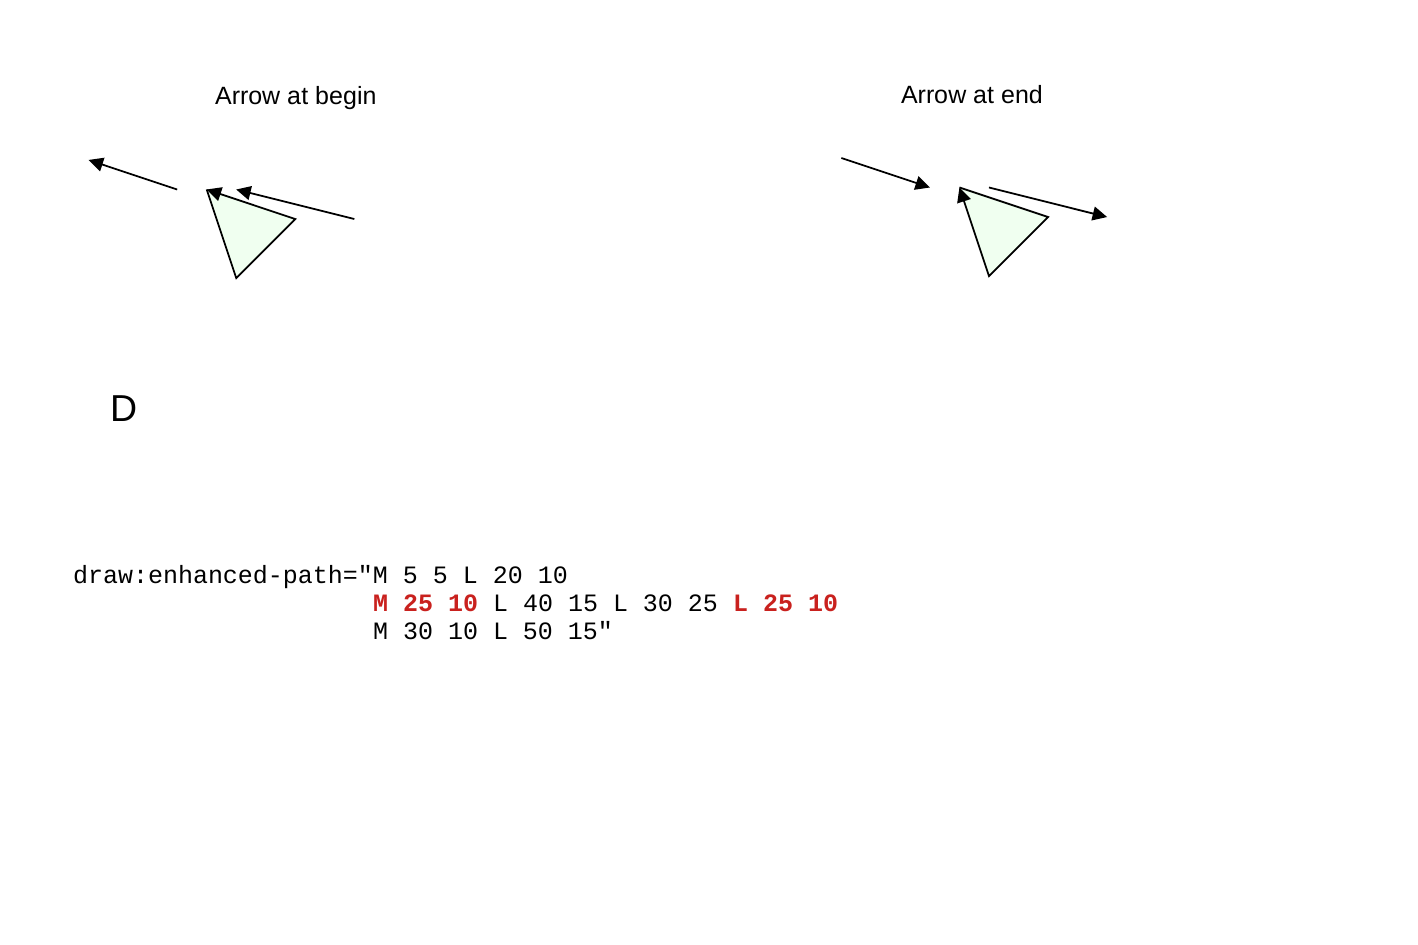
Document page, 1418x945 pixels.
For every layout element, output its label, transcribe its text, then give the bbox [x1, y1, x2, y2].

text_box Arrow at begin [200, 63, 403, 120]
text_box [88, 159, 178, 190]
text_box Arrow at end [886, 62, 1069, 119]
text_box D [95, 379, 152, 437]
text_box [959, 187, 1049, 277]
text_box [206, 189, 296, 279]
text_box [841, 157, 930, 188]
text_box [236, 189, 355, 220]
text_box [988, 187, 1108, 218]
text_box draw:enhanced-path="M 5 5 L 20 10 M 25 10 L 40 15 L 30 25 L 25 10 M 30 10 L 50 15" [58, 555, 880, 683]
